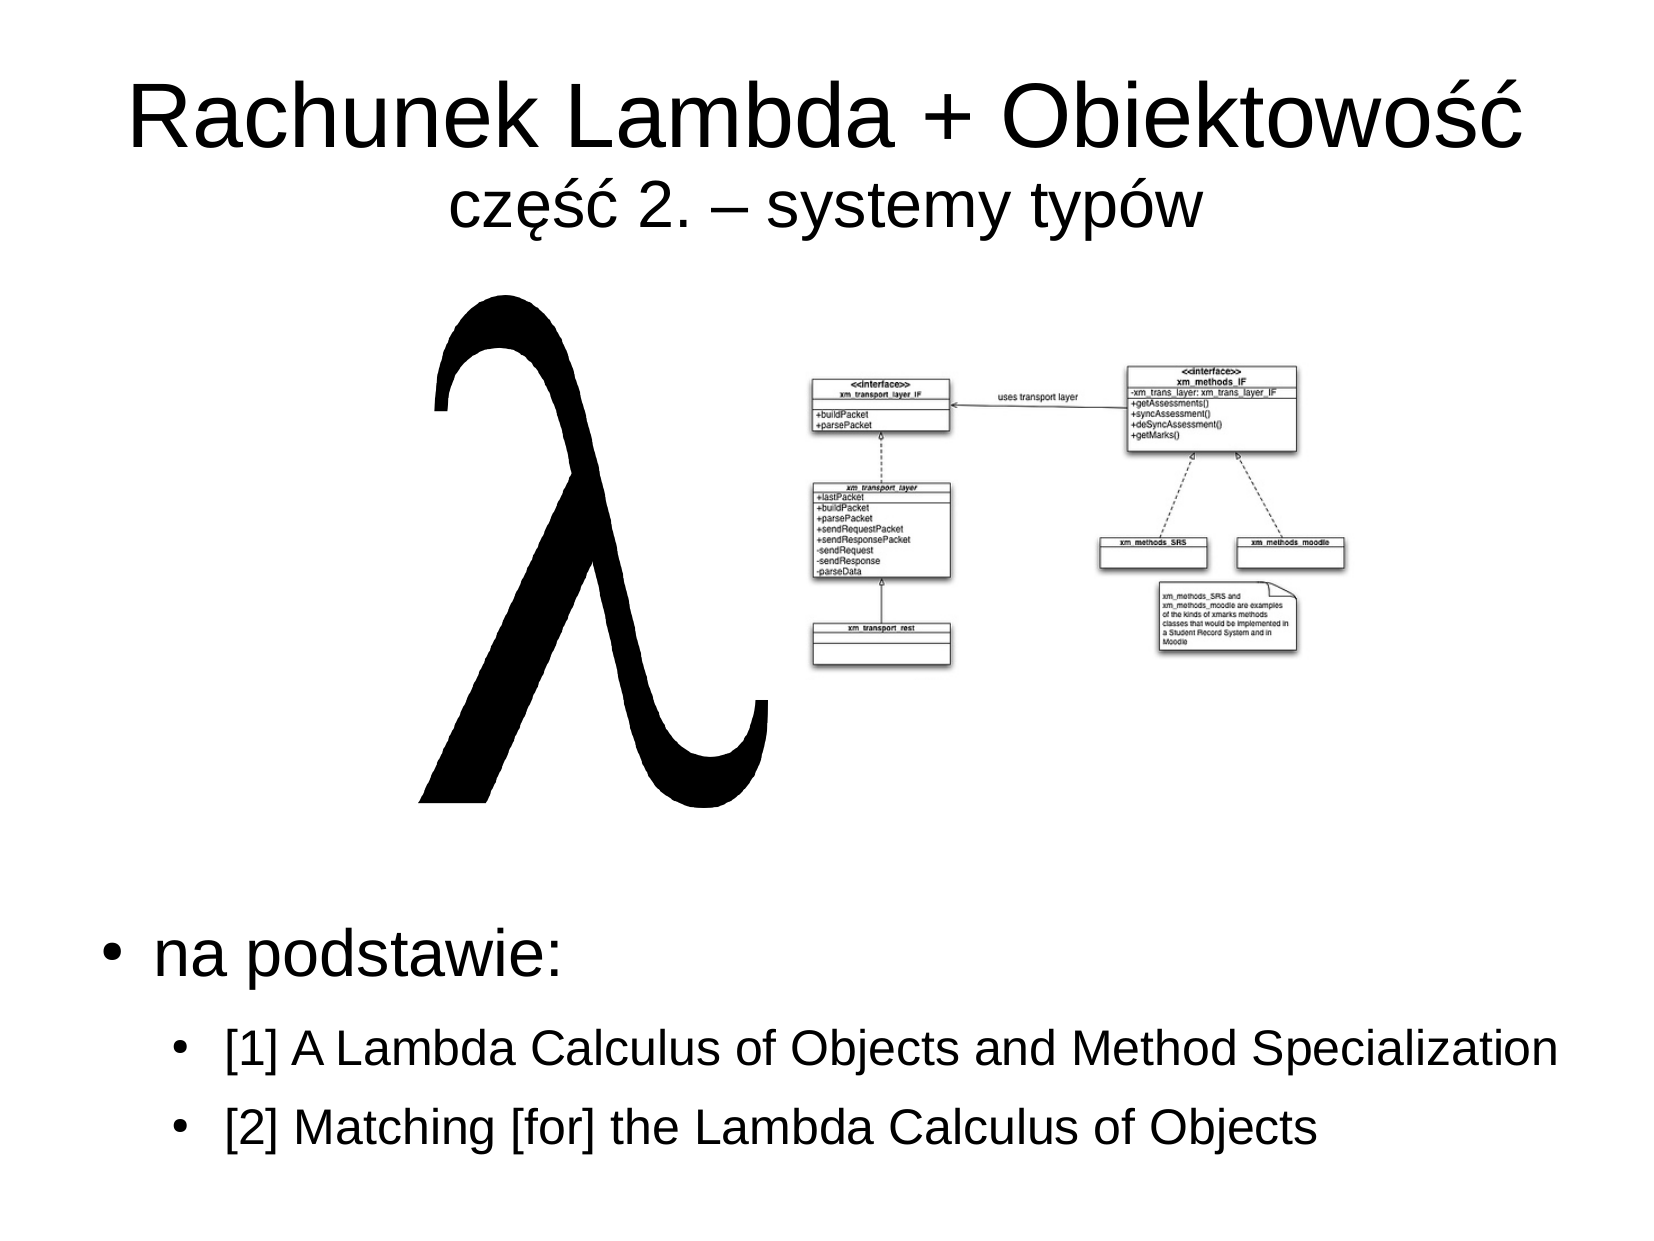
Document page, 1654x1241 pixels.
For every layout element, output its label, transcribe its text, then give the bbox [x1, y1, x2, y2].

list na podstawie: [1] A Lambda Calculus of Objects and Method Specialization [2] Matching [for] the Lambda Calculus of Objects [82, 290, 1571, 1109]
title Rachunek Lambda + Obiektowość część 2. – systemy typów [82, 49, 1571, 257]
picture [797, 354, 1359, 680]
picture [418, 295, 768, 808]
